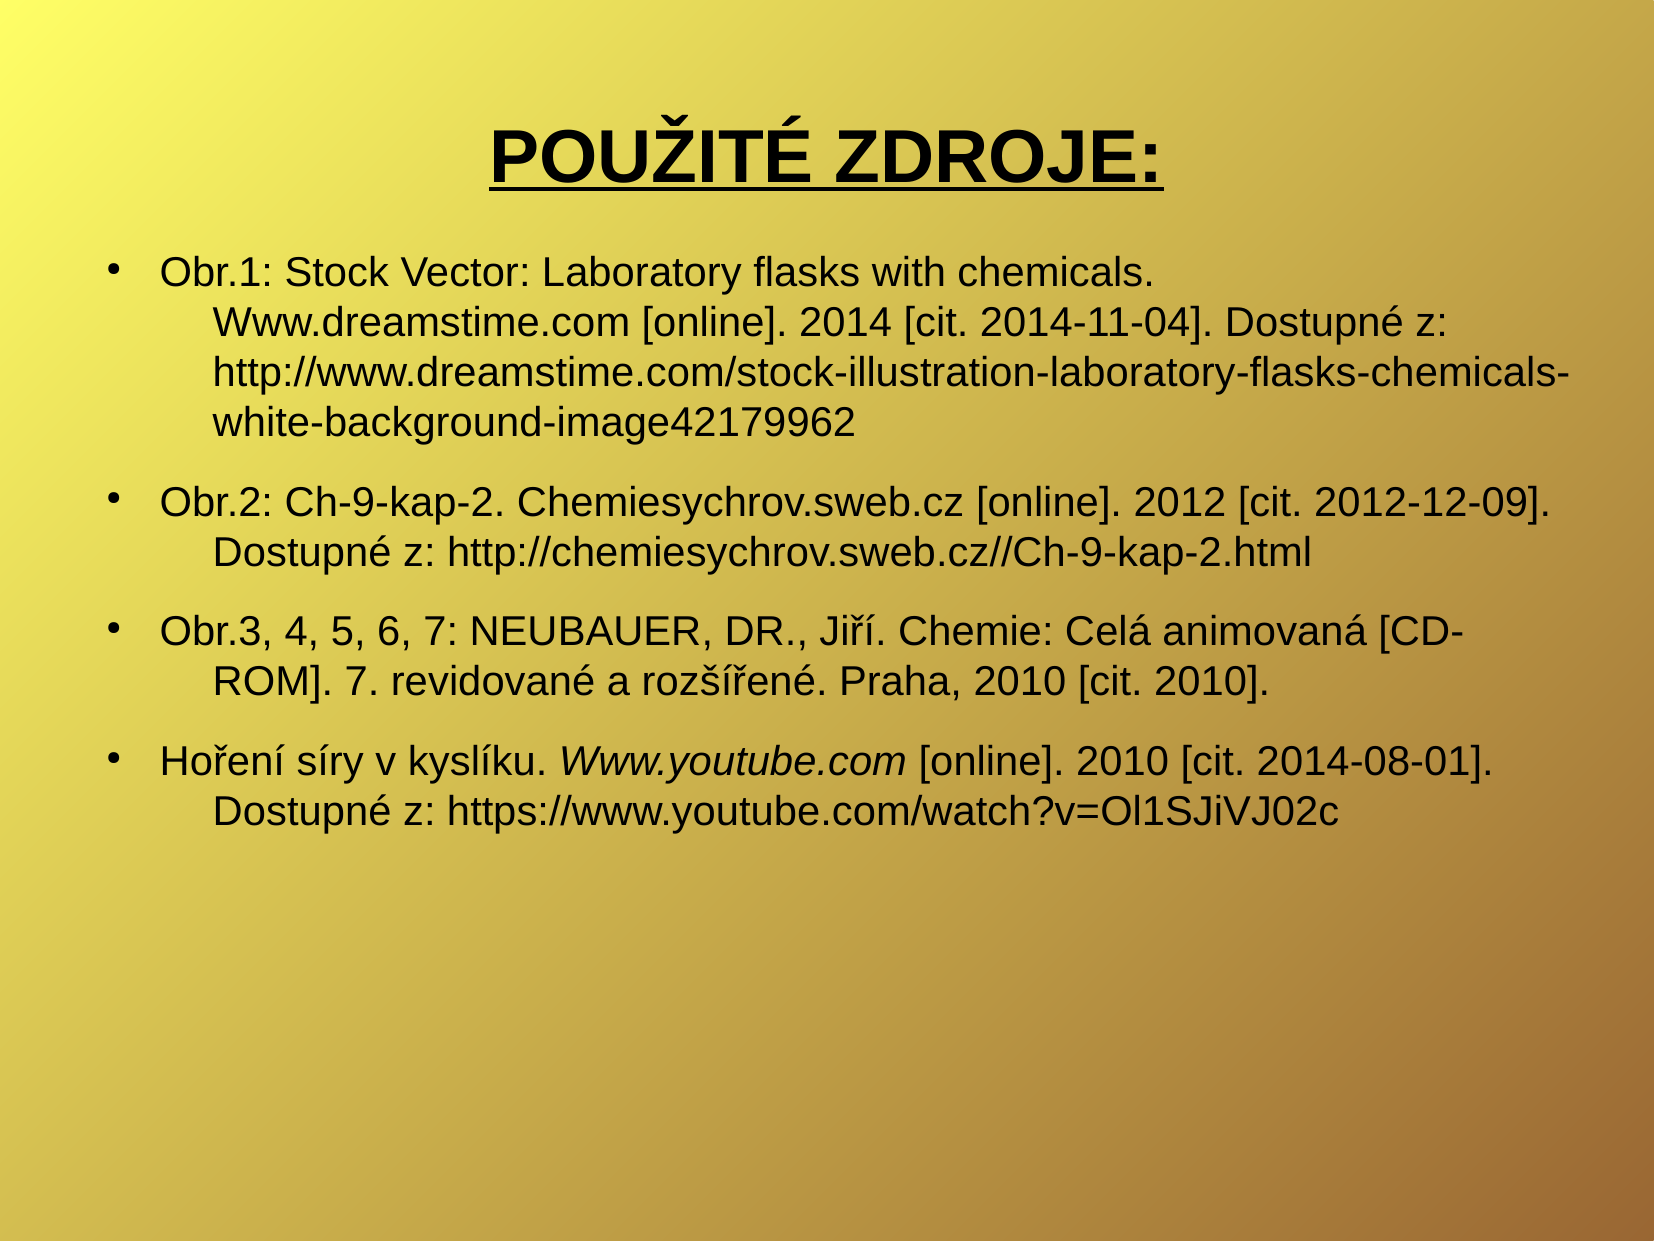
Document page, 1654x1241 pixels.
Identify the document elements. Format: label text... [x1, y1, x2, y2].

list Obr.1: Stock Vector: Laboratory flasks with chemicals. Www.dreamstime.com [online]. 2014 [cit. 2014-11-04]. Dostupné z: http://www.dreamstime.com/stock-illustration-laboratory-flasks-chemicals-white-background-image42179962 Obr.2: Ch-9-kap-2. Chemiesychrov.sweb.cz [online]. 2012 [cit. 2012-12-09]. Dostupné z: http://chemiesychrov.sweb.cz//Ch-9-kap-2.html Obr.3, 4, 5, 6, 7: NEUBAUER, DR., Jiří. Chemie: Celá animovaná [CD-ROM]. 7. revidované a rozšířené. Praha, 2010 [cit. 2010]. Hoření síry v kyslíku. Www.youtube.com [online]. 2010 [cit. 2014-08-01]. Dostupné z: https://www.youtube.com/watch?v=Ol1SJiVJ02c [70, 244, 1583, 1063]
title POUŽITÉ ZDROJE: [82, 49, 1571, 244]
